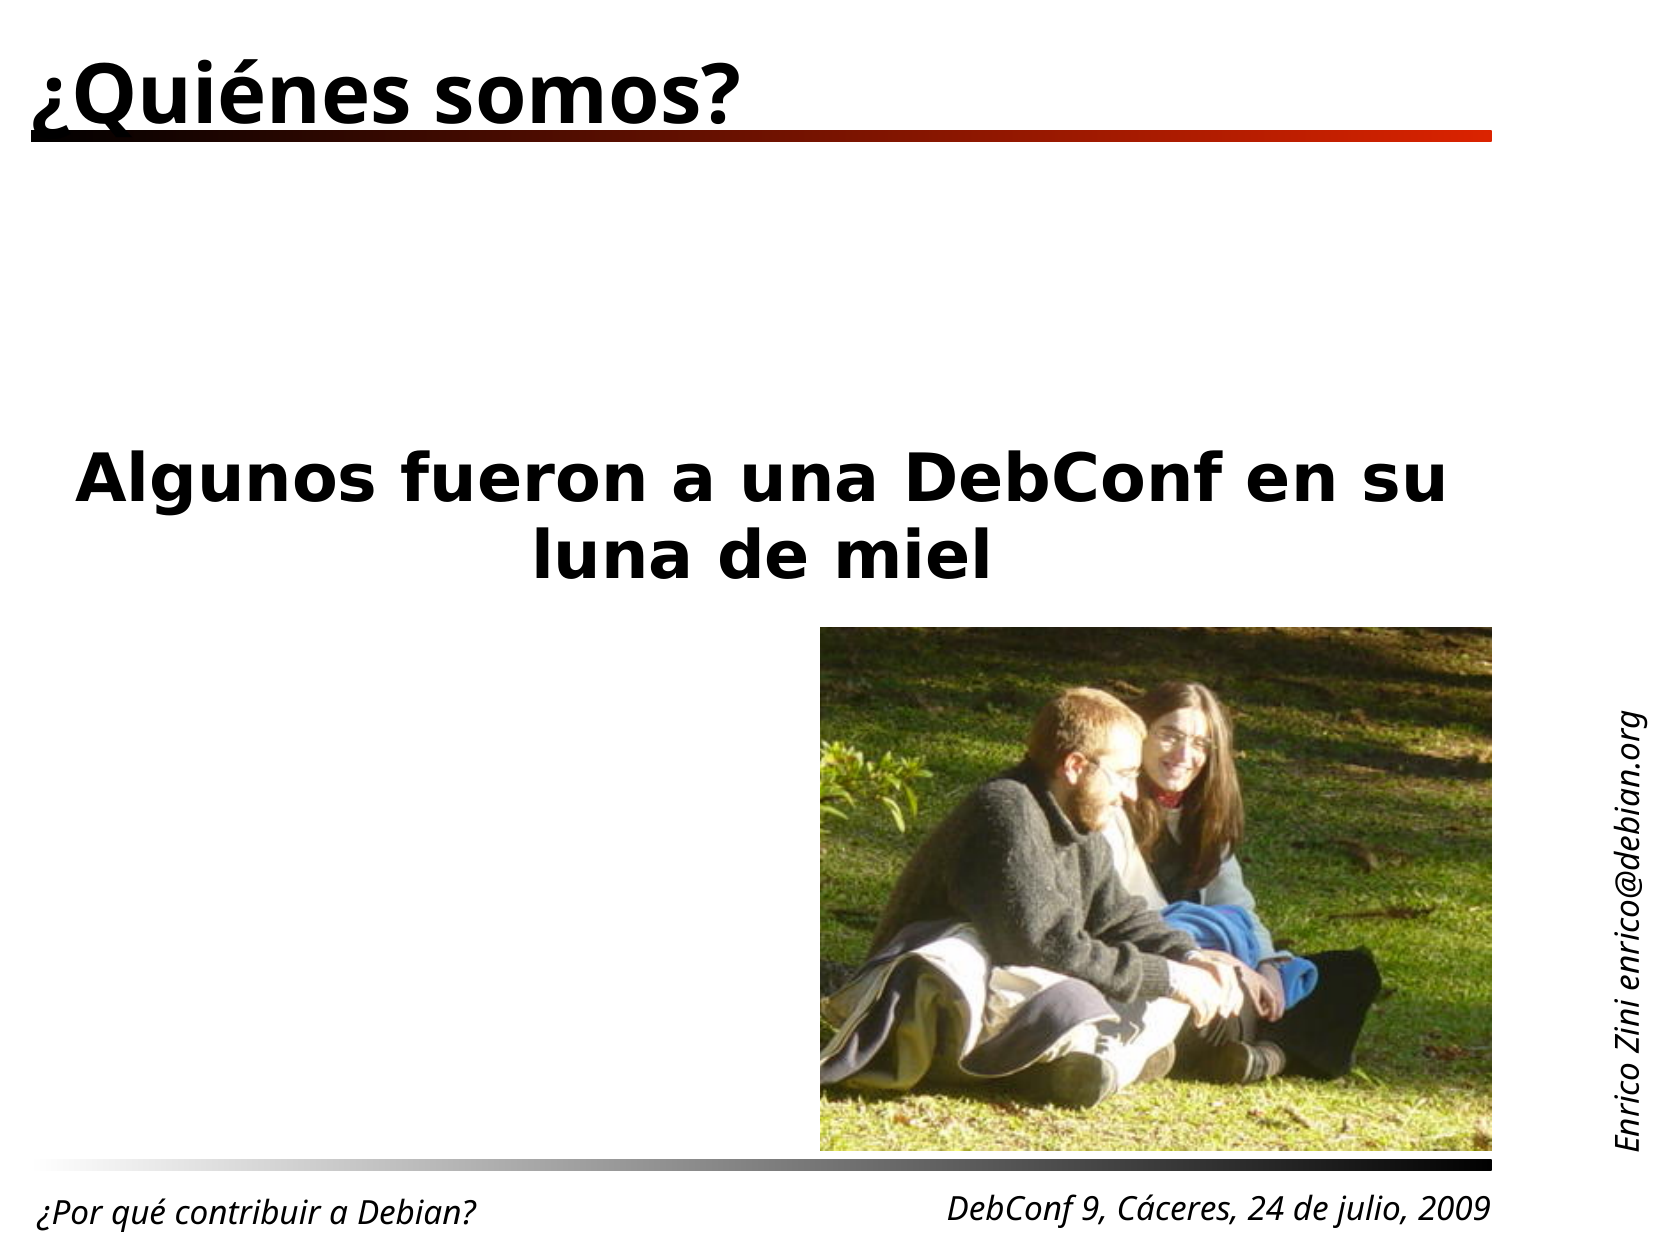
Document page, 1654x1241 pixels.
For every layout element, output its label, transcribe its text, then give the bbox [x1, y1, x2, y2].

text_box Algunos fueron a una DebConf en su luna de miel [30, 439, 1495, 595]
picture [820, 627, 1492, 1151]
text_box ¿Quiénes somos? [31, 34, 1438, 168]
